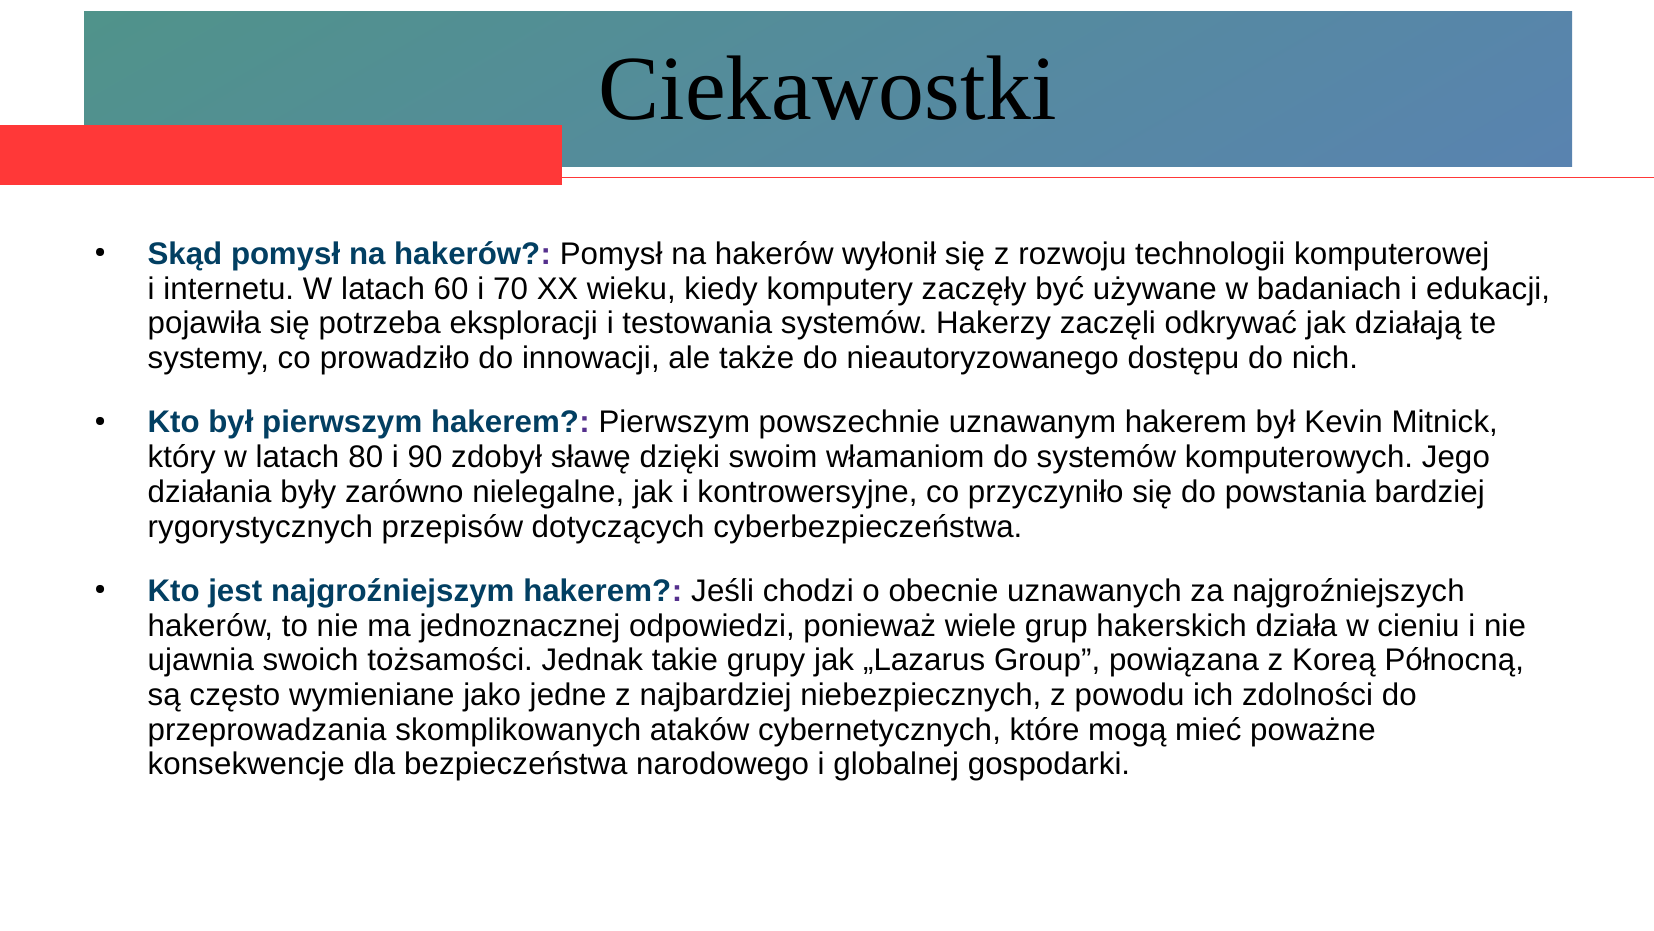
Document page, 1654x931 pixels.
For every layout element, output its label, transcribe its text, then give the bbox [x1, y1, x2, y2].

text_box Ciekawostki [562, 178, 1234, 185]
list Skąd pomysł na hakerów?: Pomysł na hakerów wyłonił się z rozwoju technologii komputerowej i internetu. W latach 60 i 70 XX wieku, kiedy komputery zaczęły być używane w badaniach i edukacji, pojawiła się potrzeba eksploracji i testowania systemów. Hakerzy zaczęli odkrywać jak działają te systemy, co prowadziło do innowacji, ale także do nieautoryzowanego dostępu do nich. Kto był pierwszym hakerem?: Pierwszym powszechnie uznawanym hakerem był Kevin Mitnick, który w latach 80 i 90 zdobył sławę dzięki swoim włamaniom do systemów komputerowych. Jego działania były zarówno nielegalne, jak i kontrowersyjne, co przyczyniło się do powstania bardziej rygorystycznych przepisów dotyczących cyberbezpieczeństwa. Kto jest najgroźniejszym hakerem?: Jeśli chodzi o obecnie uznawanych za najgroźniejszych hakerów, to nie ma jednoznacznej odpowiedzi, ponieważ wiele grup hakerskich działa w cieniu i nie ujawnia swoich tożsamości. Jednak takie grupy jak „Lazarus Group”, powiązana z Koreą Północną, są często wymieniane jako jedne z najbardziej niebezpiecznych, z powodu ich zdolności do przeprowadzania skomplikowanych ataków cybernetycznych, które mogą mieć poważne konsekwencje dla bezpieczeństwa narodowego i globalnej gospodarki. [76, 236, 1565, 931]
text_box Ciekawostki [562, 167, 1234, 177]
title Ciekawostki [84, 11, 1573, 167]
text_box [0, 125, 562, 185]
